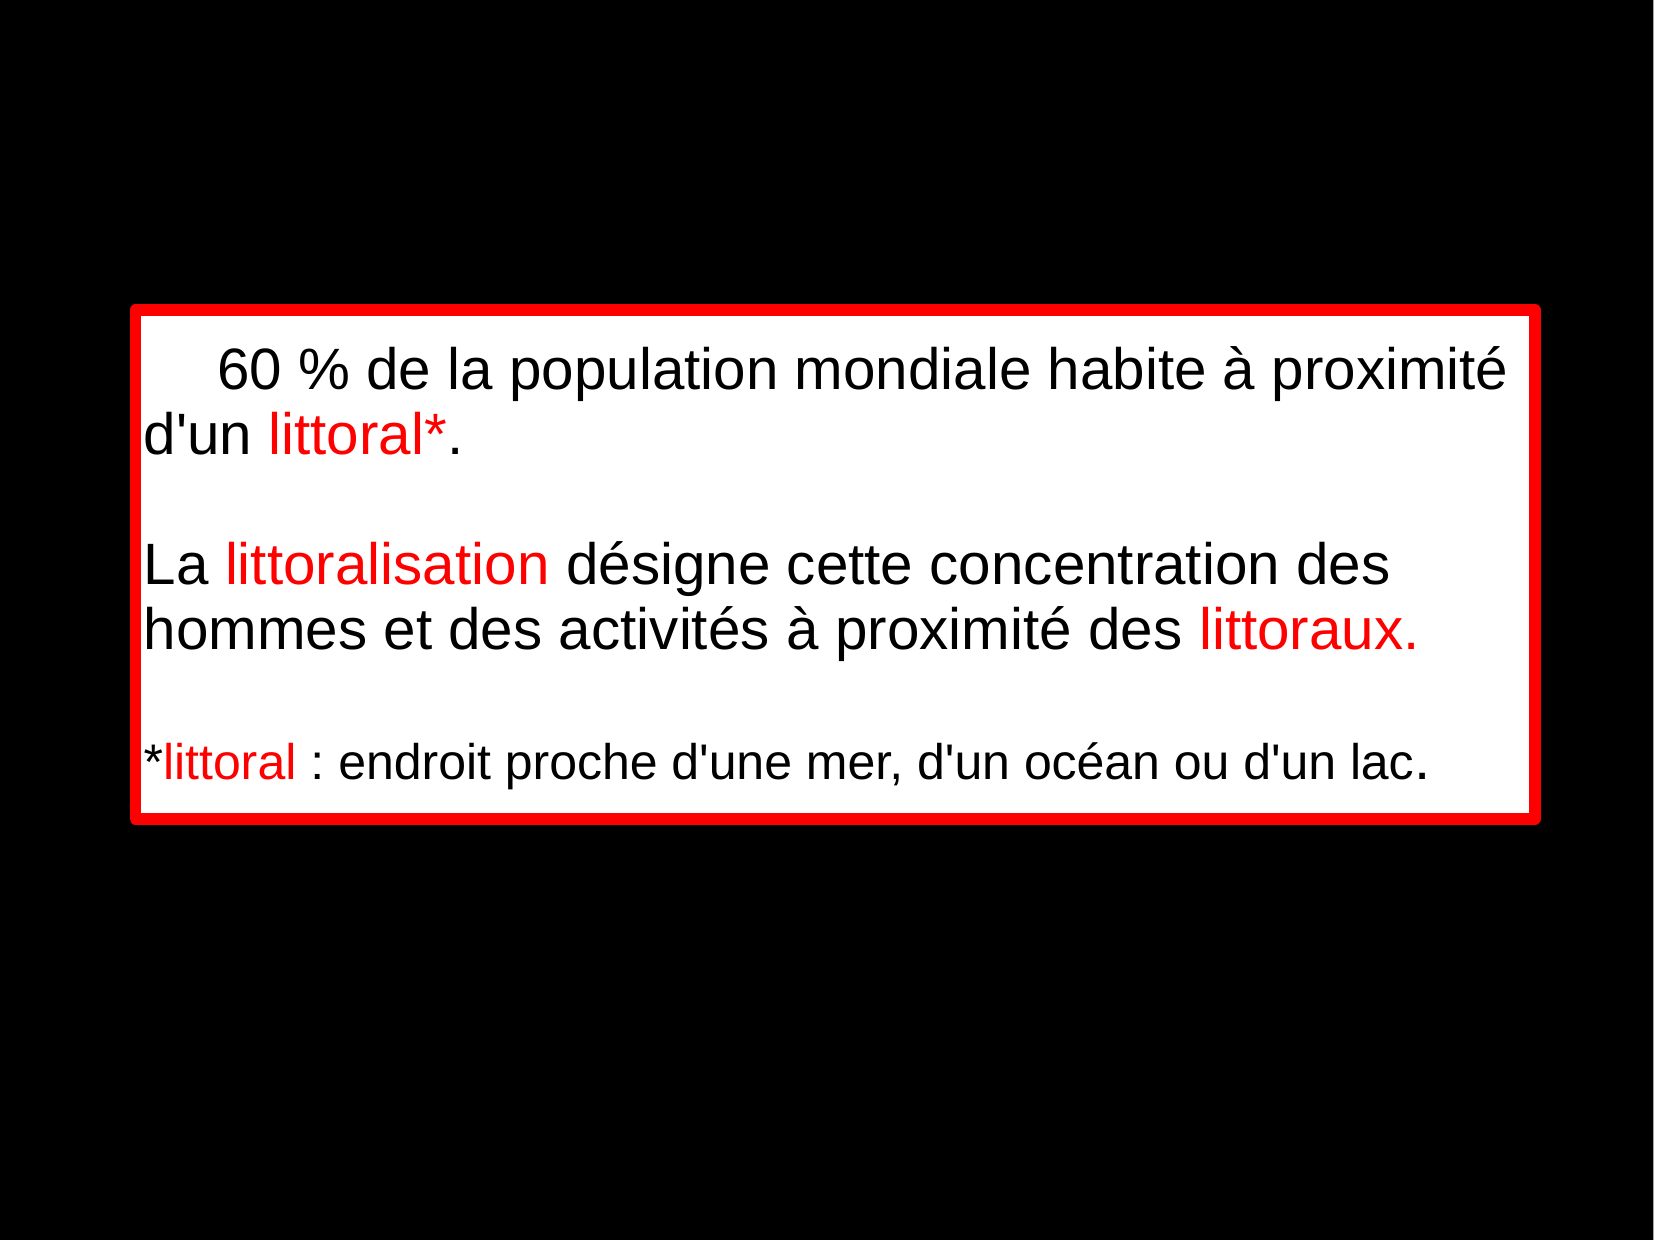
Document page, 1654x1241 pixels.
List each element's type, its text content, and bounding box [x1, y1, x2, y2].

text_box 60 % de la population mondiale habite à proximité d'un littoral*. La littoralisation désigne cette concentration des hommes et des activités à proximité des littoraux. *littoral : endroit proche d'une mer, d'un océan ou d'un lac. [135, 310, 1535, 819]
